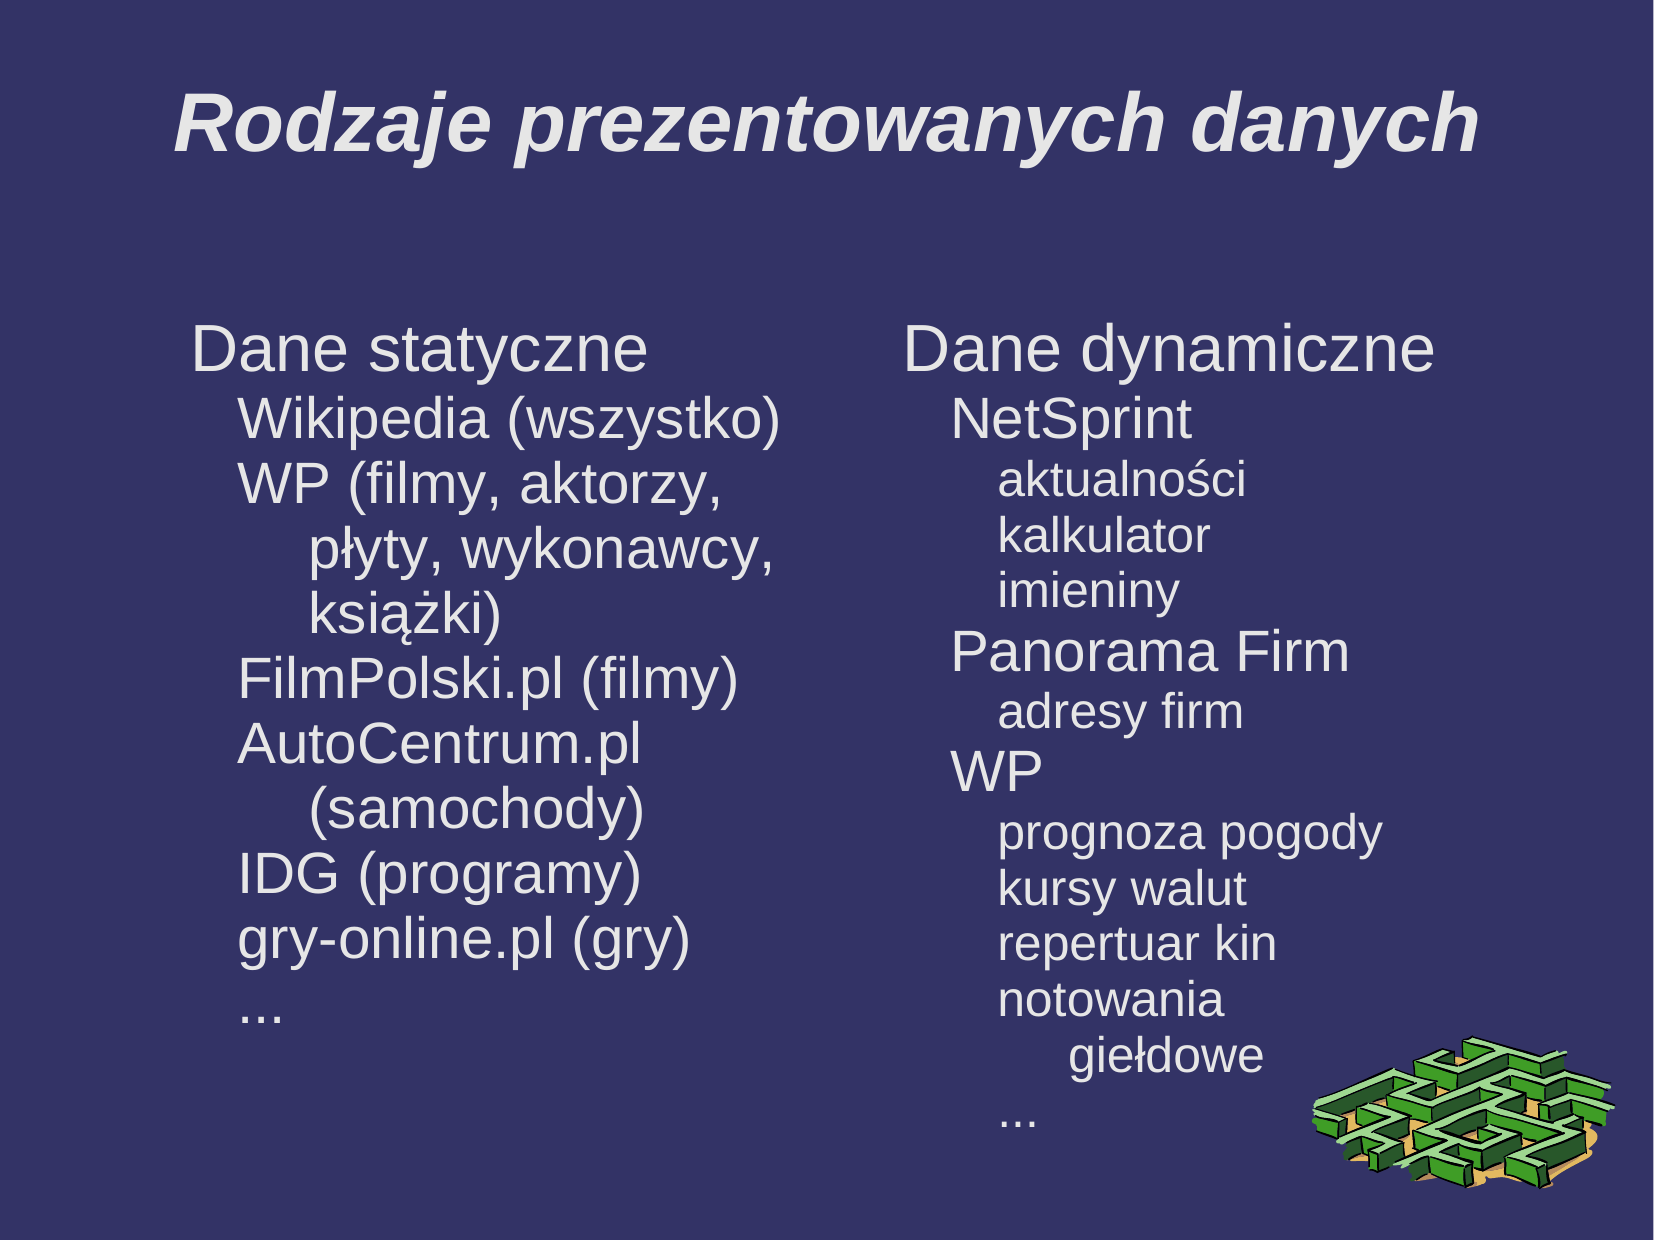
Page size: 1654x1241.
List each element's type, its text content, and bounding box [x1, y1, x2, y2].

list Dane statyczne Wikipedia (wszystko) WP (filmy, aktorzy, płyty, wykonawcy, książki) FilmPolski.pl (filmy) AutoCentrum.pl (samochody) IDG (programy) gry-online.pl (gry) ... [178, 311, 858, 1093]
title Rodzaje prezentowanych danych [121, 19, 1534, 227]
list Dane dynamiczne NetSprint aktualności kalkulator imieniny Panorama Firm adresy firm WP prognoza pogody kursy walut repertuar kin notowania giełdowe ... [891, 311, 1570, 1139]
